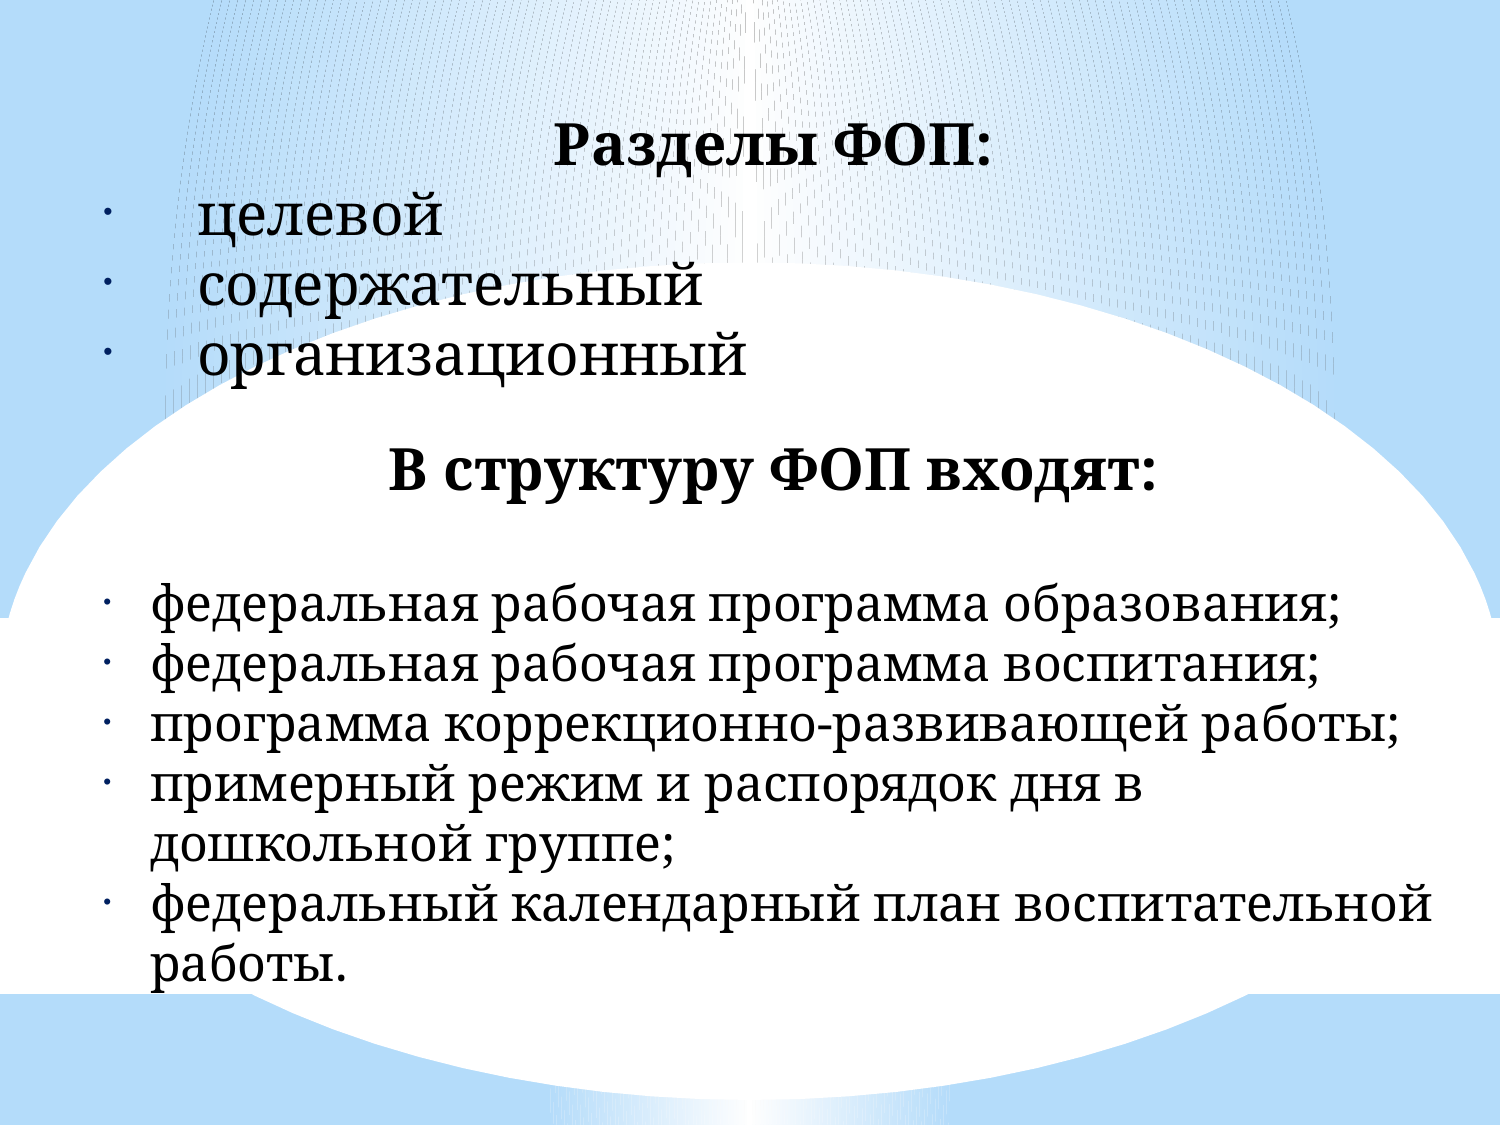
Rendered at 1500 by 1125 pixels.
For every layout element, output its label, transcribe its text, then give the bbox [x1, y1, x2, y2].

text_box Разделы ФОП: целевой содержательный‎ организационный В структуру ФОП входят: федеральная рабочая программа образования; федеральная рабочая программа воспитания; программа коррекционно-развивающей работы; примерный режим и распорядок дня в дошкольной группе; федеральный календарный план воспитательной работы. [88, 54, 1459, 1000]
